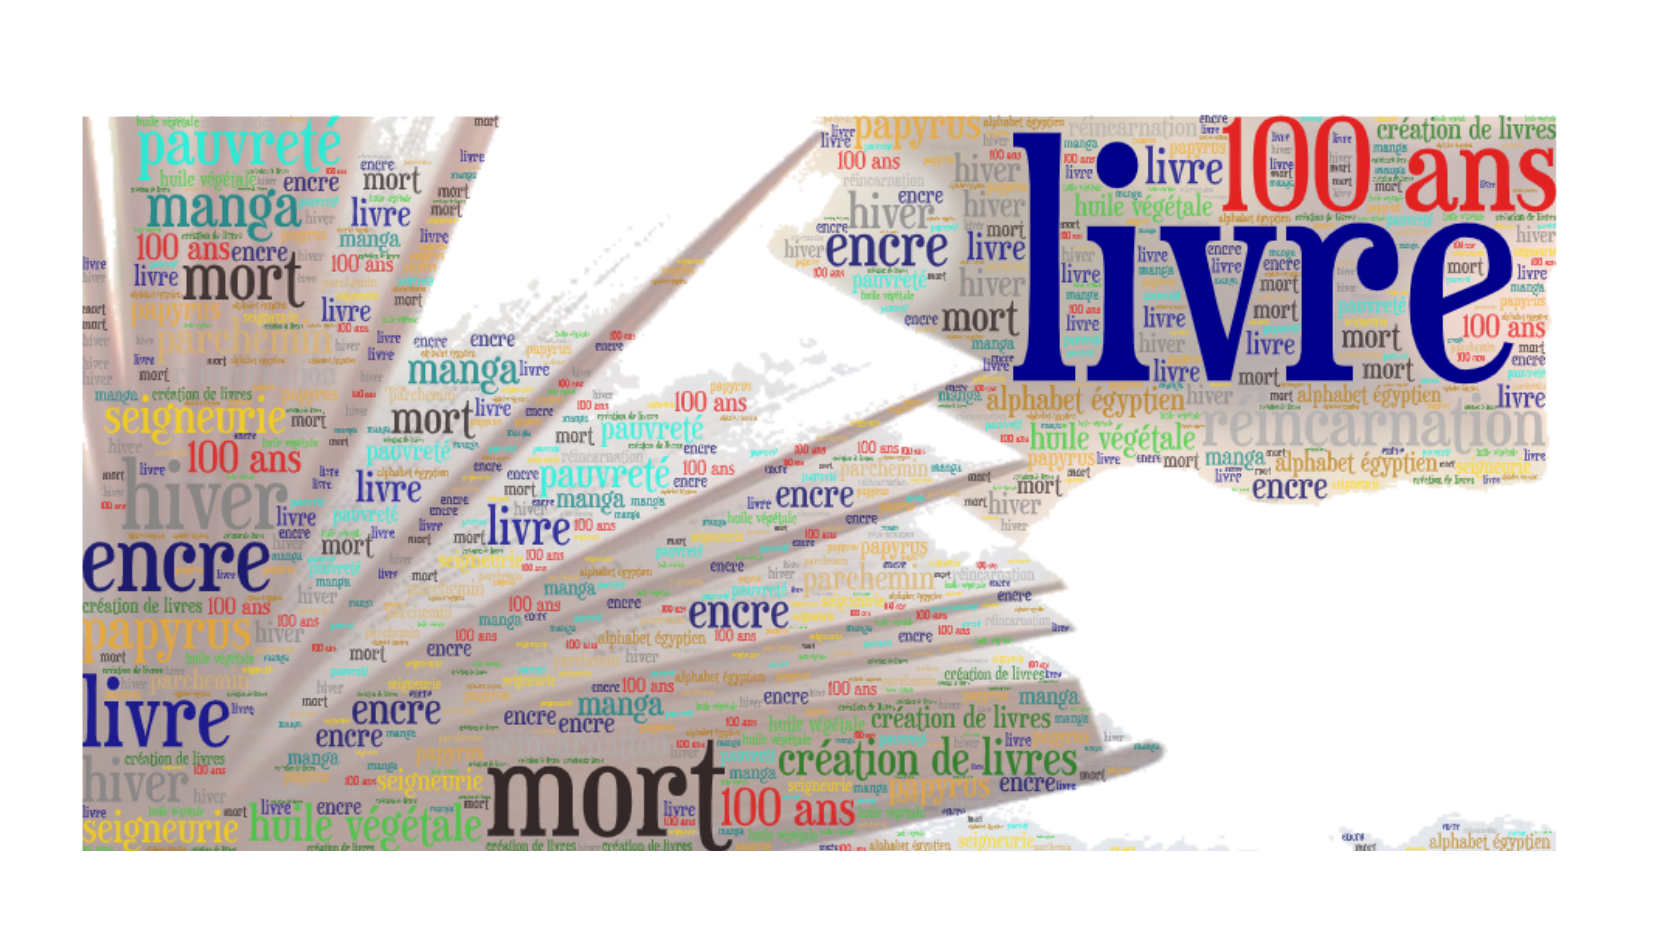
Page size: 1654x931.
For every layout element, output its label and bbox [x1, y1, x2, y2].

picture [61, 106, 1593, 851]
